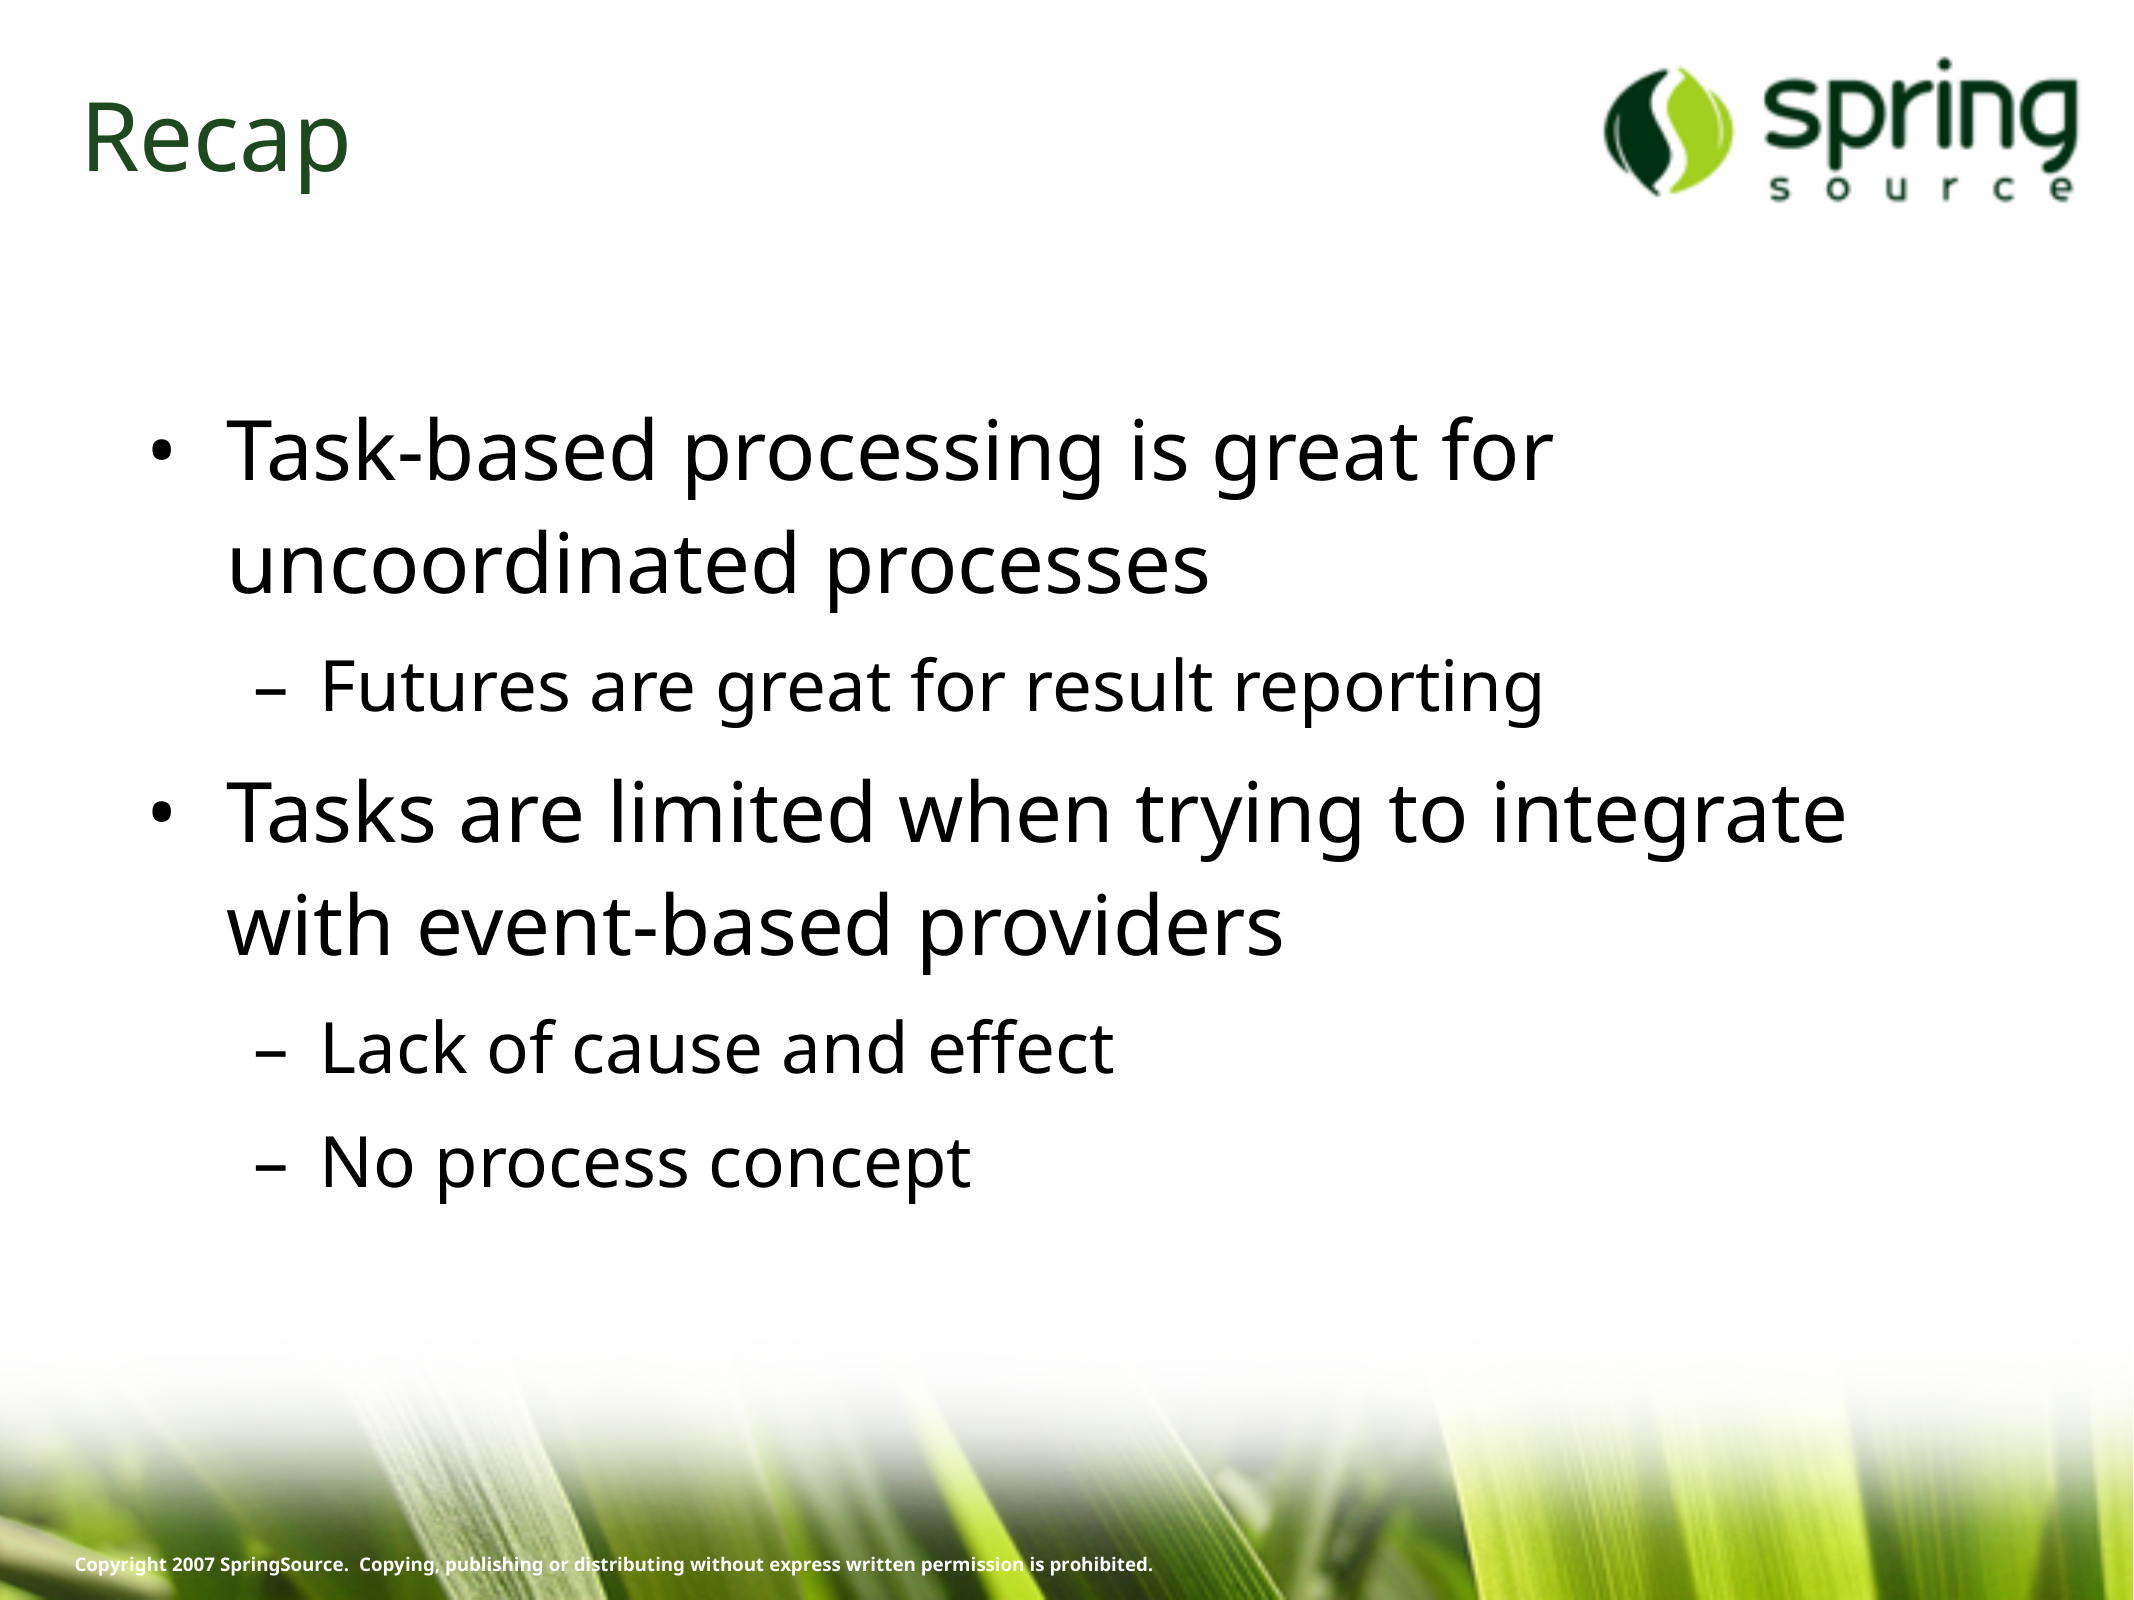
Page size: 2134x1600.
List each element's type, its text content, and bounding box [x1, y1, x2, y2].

list Task-based processing is great for uncoordinated processes Futures are great for result reporting Tasks are limited when trying to integrate with event-based providers Lack of cause and effect No process concept [146, 391, 1982, 1319]
title Recap [80, 16, 1548, 253]
picture [1555, 46, 2134, 224]
picture [0, 1340, 2134, 1600]
